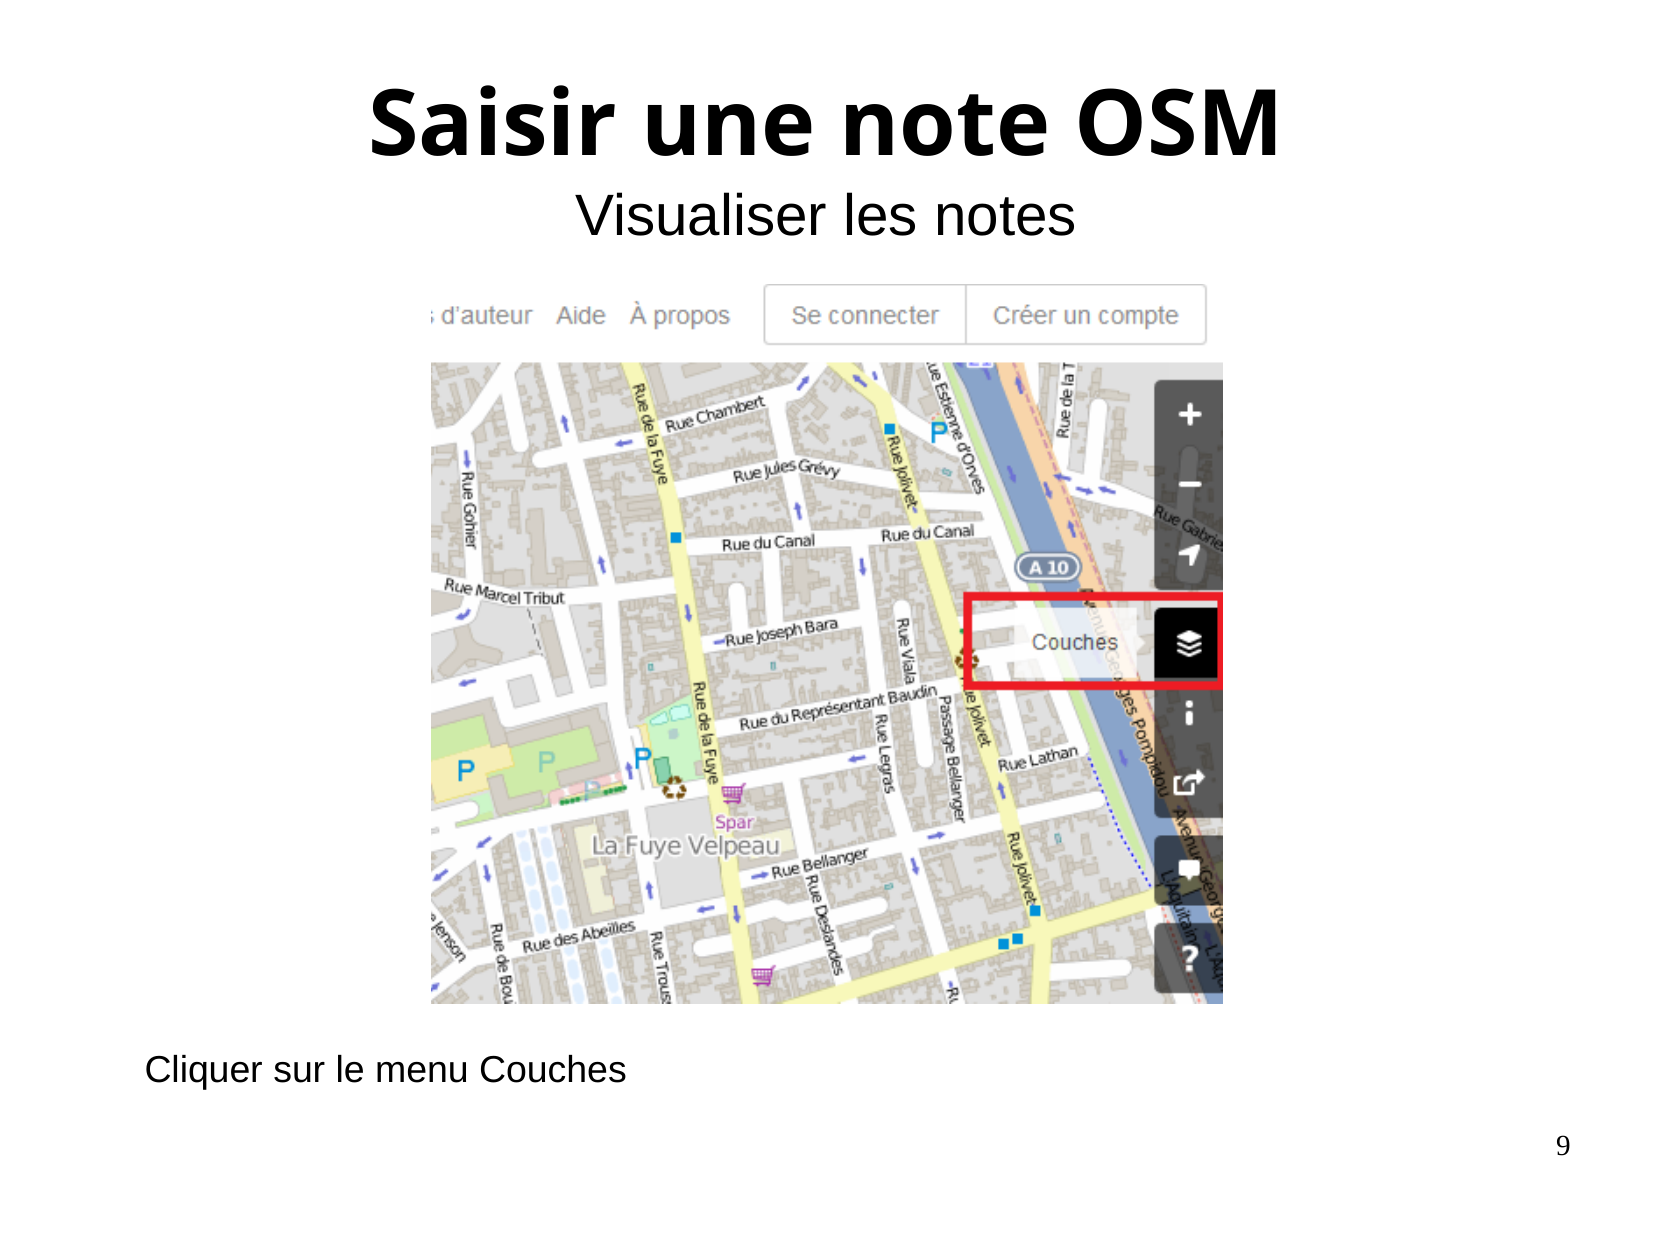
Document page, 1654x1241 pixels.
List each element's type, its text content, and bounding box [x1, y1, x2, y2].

text_box Cliquer sur le menu Couches [129, 1041, 1536, 1099]
title Saisir une note OSM Visualiser les notes [82, 49, 1571, 257]
picture [431, 284, 1223, 1004]
